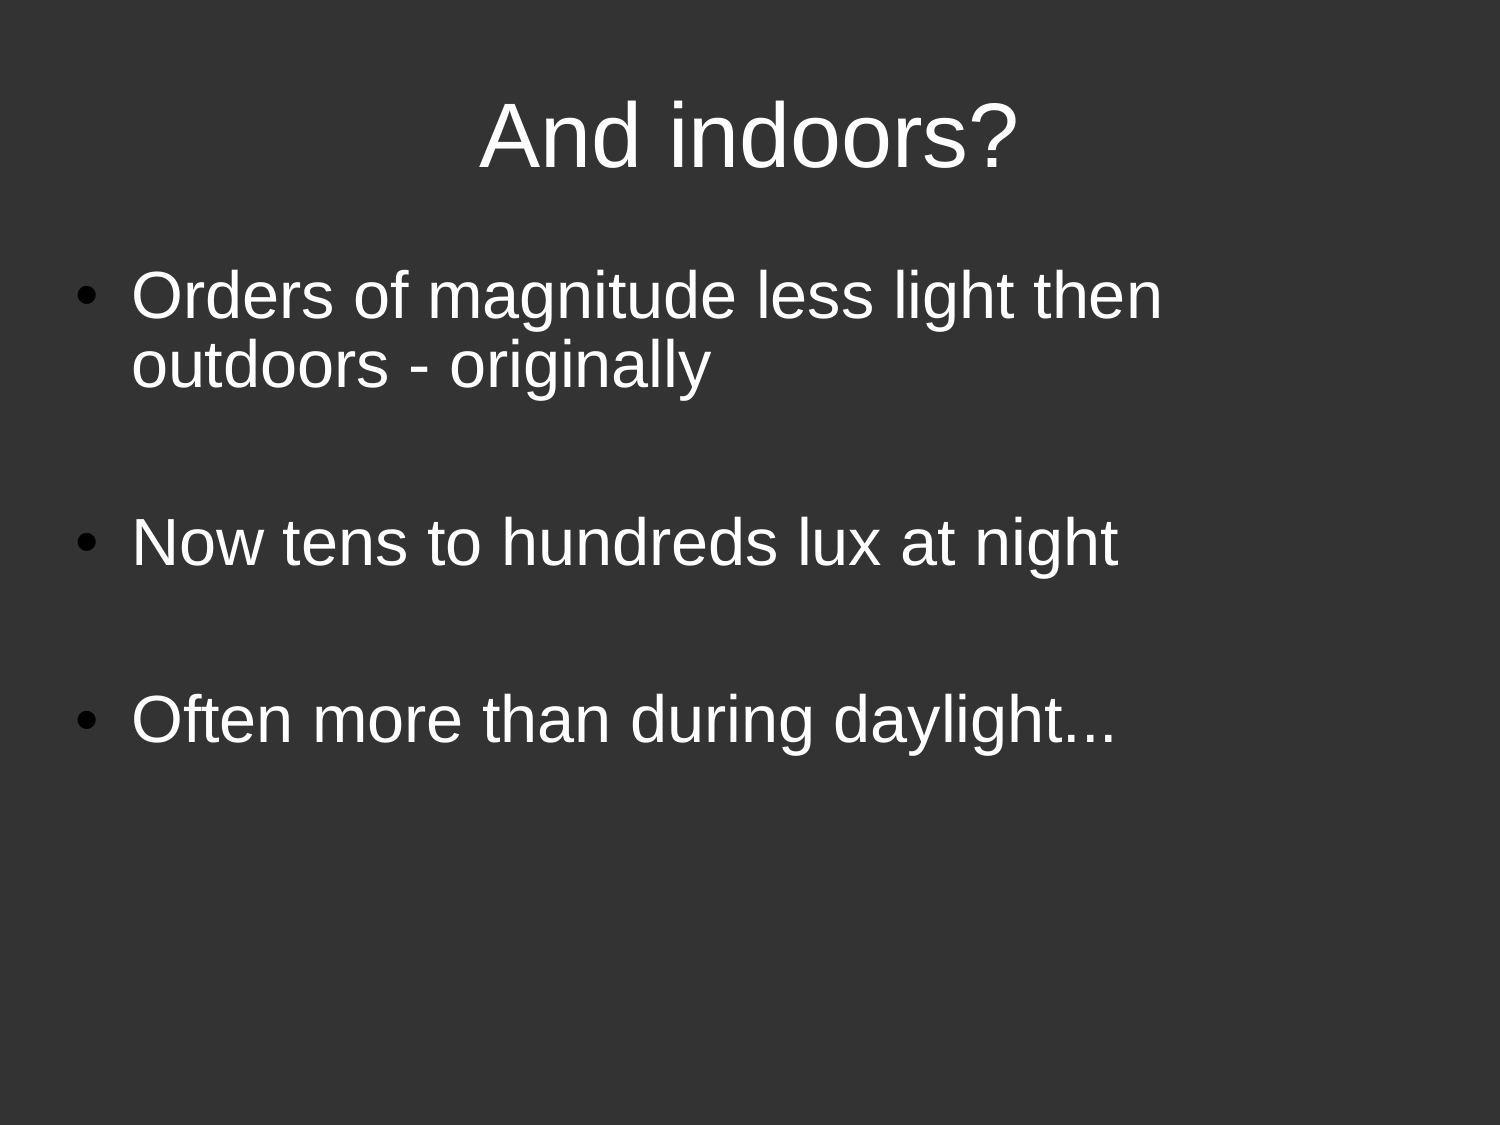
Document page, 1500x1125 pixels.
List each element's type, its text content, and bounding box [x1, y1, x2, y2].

title And indoors? [75, 21, 1425, 257]
list Orders of magnitude less light then outdoors - originally Now tens to hundreds lux at night Often more than during daylight... [75, 262, 1425, 1005]
